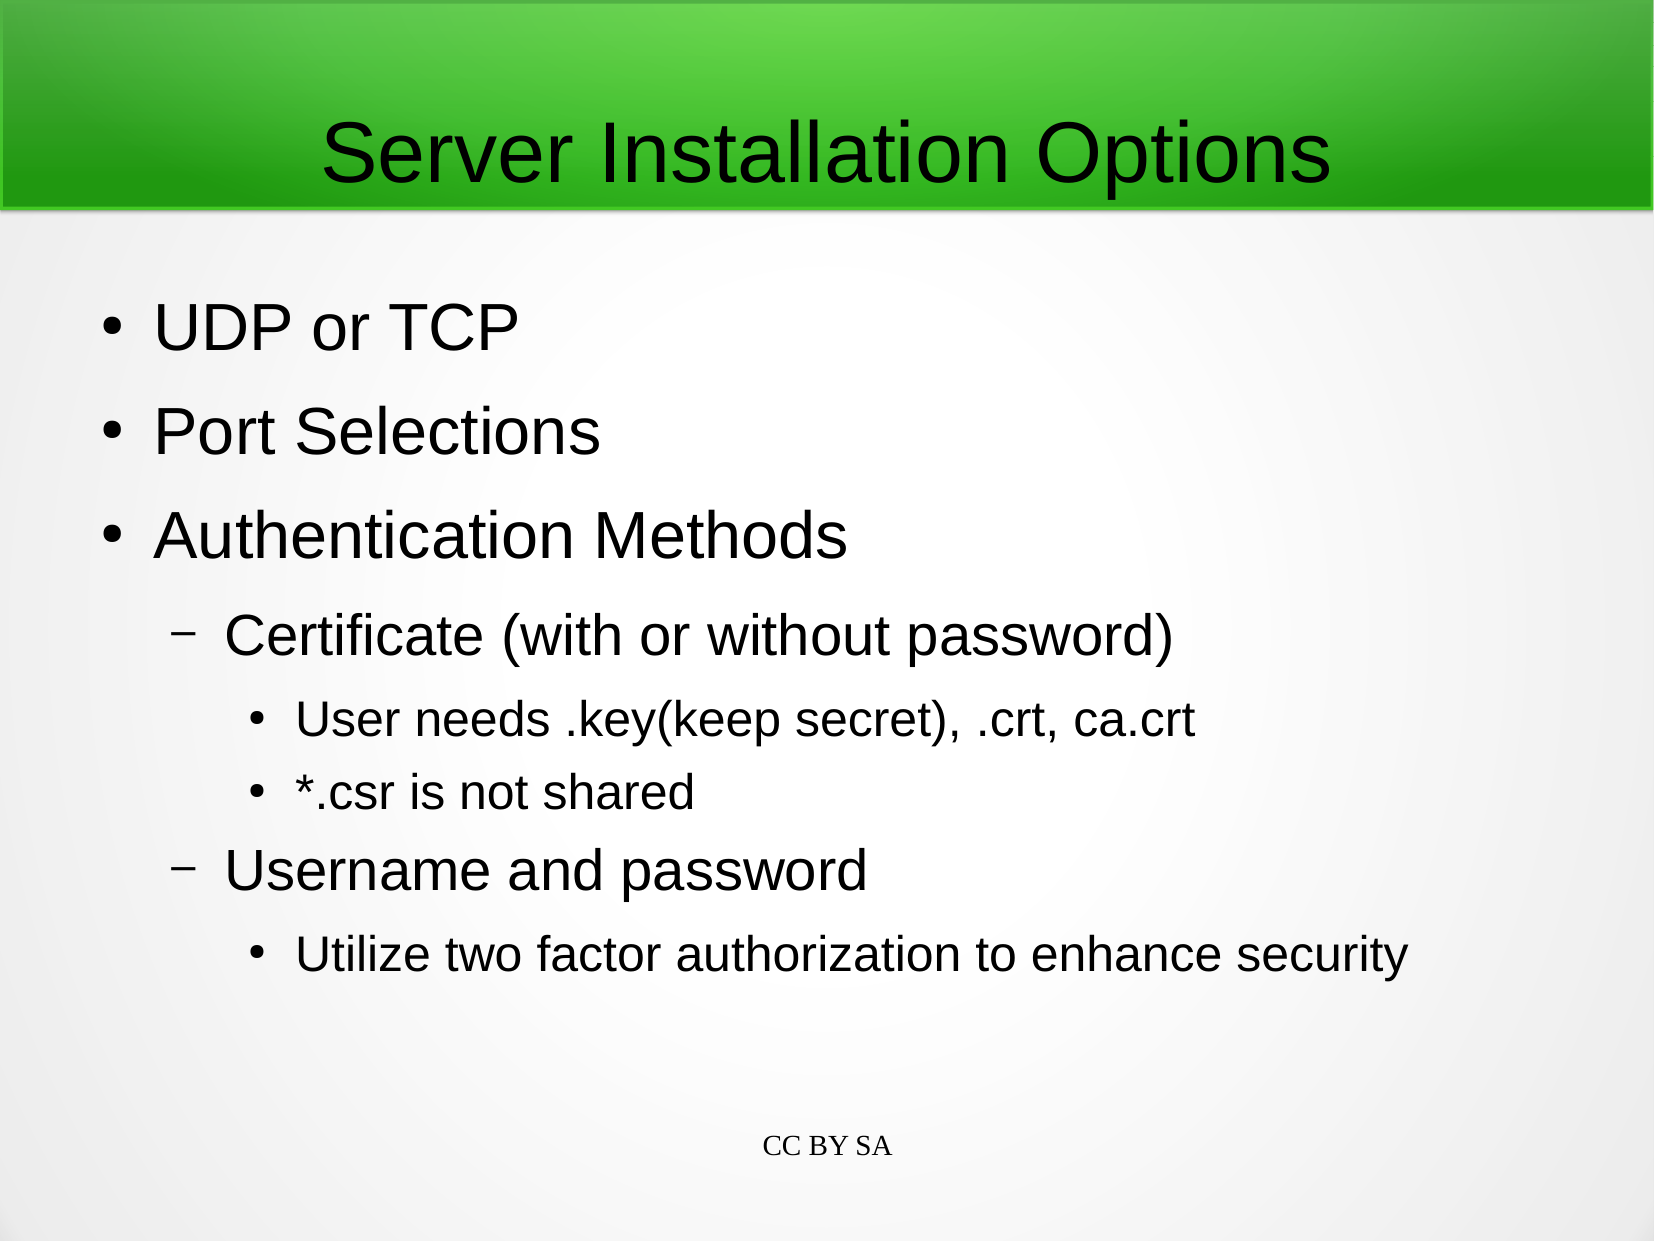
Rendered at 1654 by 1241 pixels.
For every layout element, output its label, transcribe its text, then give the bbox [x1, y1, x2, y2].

title Server Installation Options [82, 49, 1571, 257]
list UDP or TCP Port Selections Authentication Methods Certificate (with or without password) User needs .key(keep secret), .crt, ca.crt *.csr is not shared Username and password Utilize two factor authorization to enhance security [82, 290, 1571, 1010]
